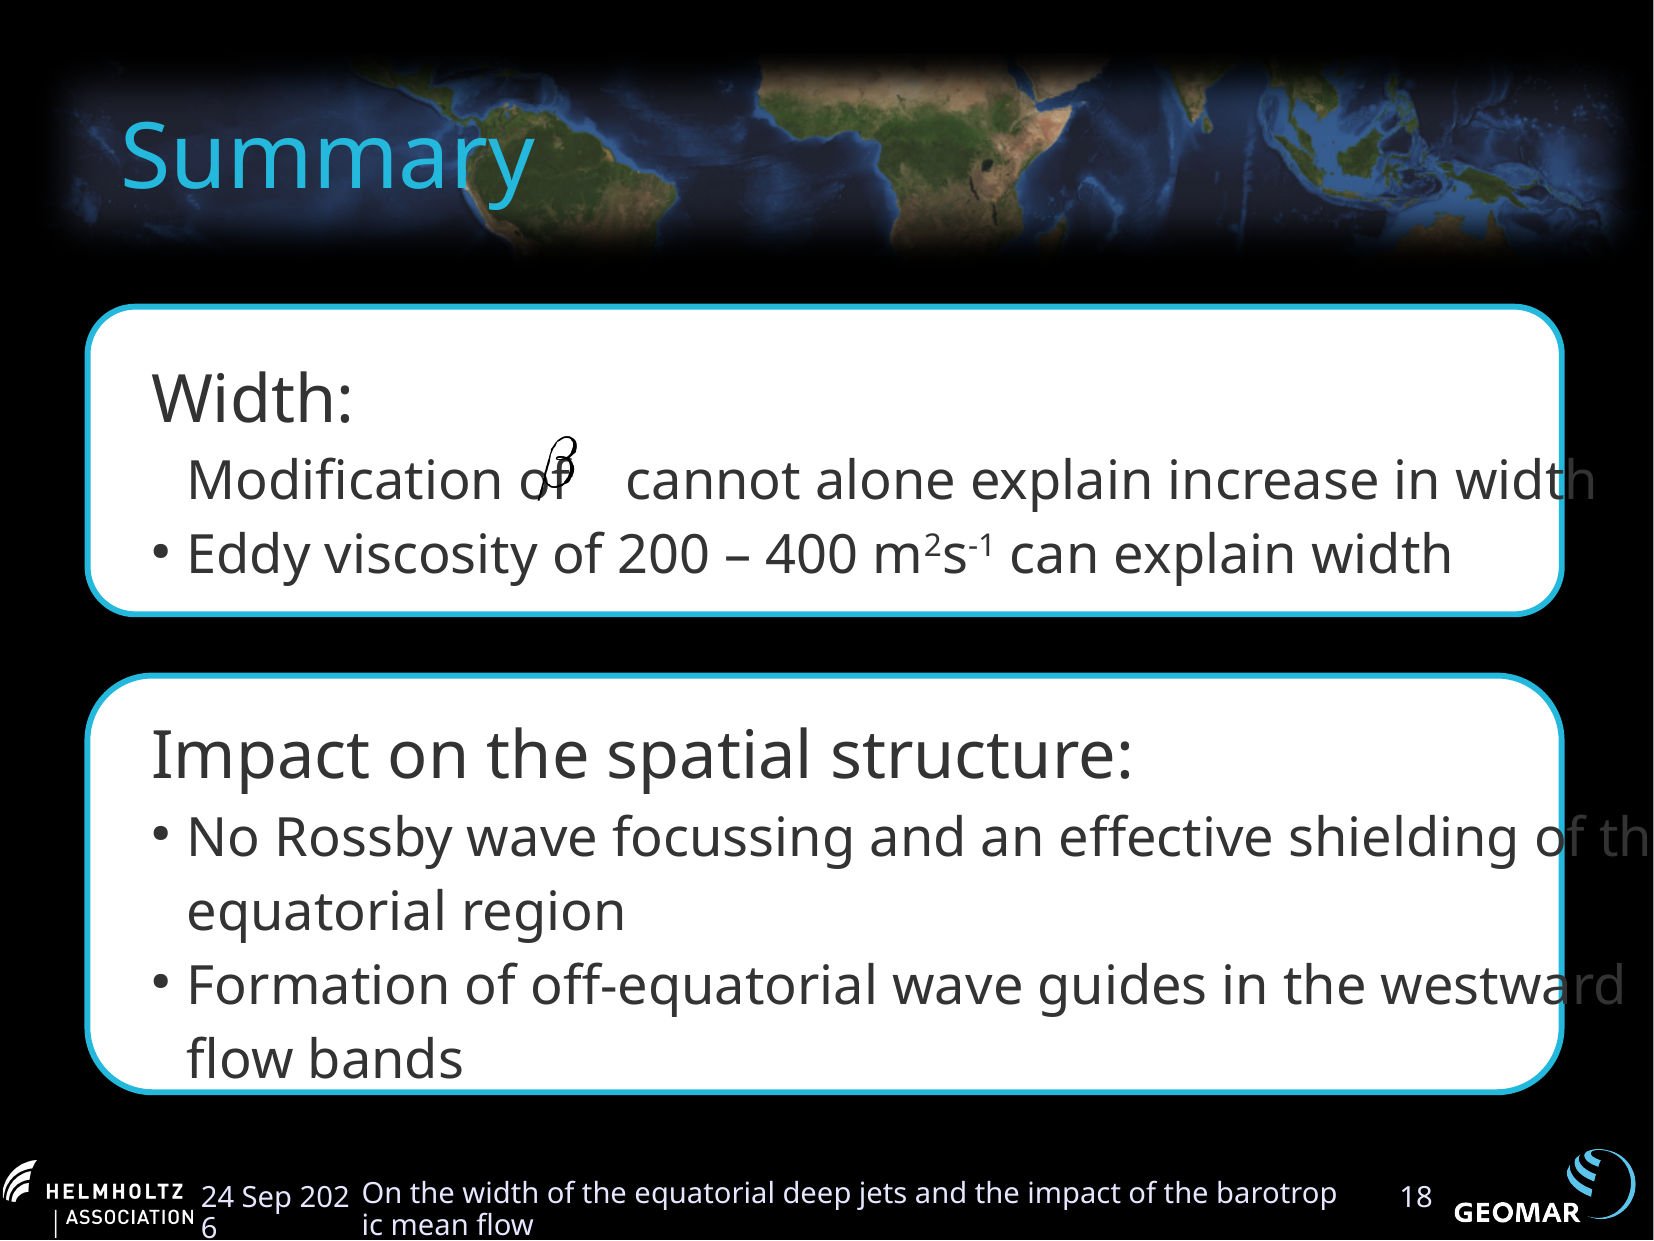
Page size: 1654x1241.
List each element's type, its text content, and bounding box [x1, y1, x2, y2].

text_box [1550, 1001, 1562, 1065]
text_box Width: Modification of cannot alone explain increase in width Eddy viscosity of 200 – 400 m2s-1 can explain width [136, 343, 1468, 578]
picture [1434, 1128, 1654, 1241]
text_box [228, 1068, 243, 1075]
picture [9, 53, 1654, 284]
text_box [317, 1068, 332, 1075]
text_box [1555, 474, 1562, 496]
text_box [1550, 703, 1562, 832]
picture [2, 1160, 193, 1238]
title Summary [120, 49, 1571, 257]
text_box [1550, 830, 1559, 853]
text_box [1550, 978, 1562, 988]
text_box [87, 306, 1562, 615]
text_box Impact on the spatial structure: No Rossby wave focussing and an effective shielding of the equatorial region Formation of off-equatorial wave guides in the westward flow bands [136, 699, 1550, 1068]
text_box [412, 1068, 428, 1075]
text_box [1550, 851, 1562, 975]
picture [537, 436, 577, 501]
text_box [348, 1068, 362, 1075]
text_box [1550, 990, 1562, 1001]
text_box [87, 675, 1548, 1093]
